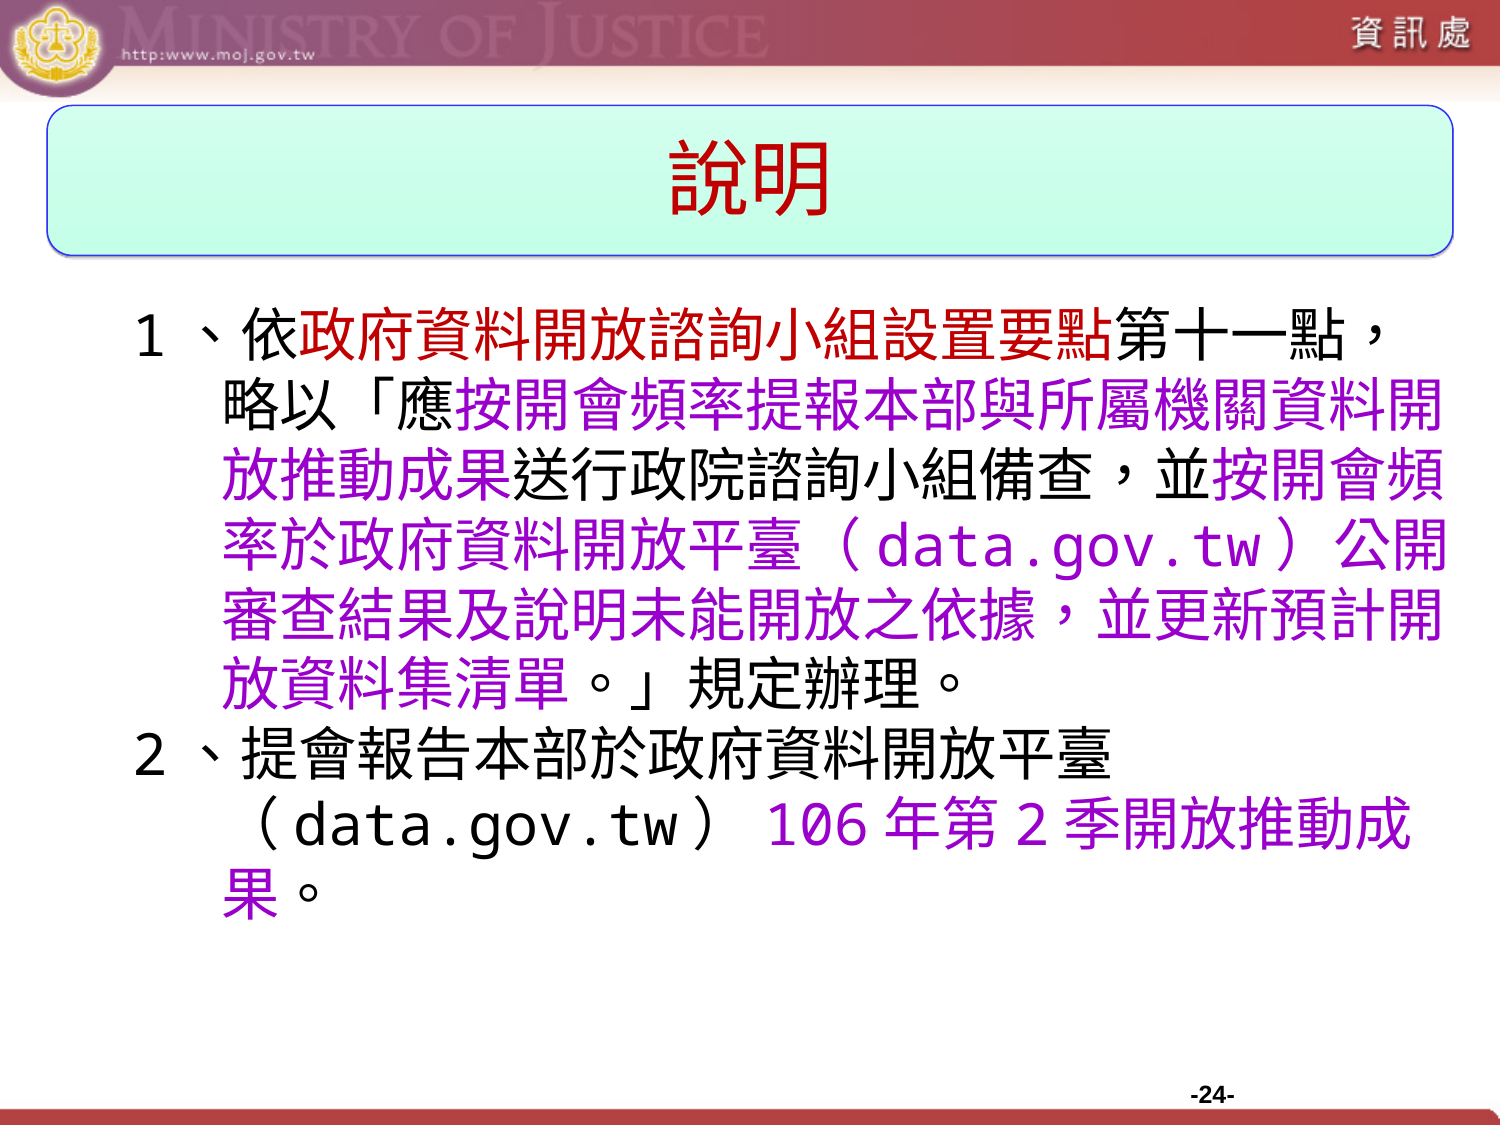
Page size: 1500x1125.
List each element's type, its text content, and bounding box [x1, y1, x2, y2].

list 1、依政府資料開放諮詢小組設置要點第十一點，略以「應按開會頻率提報本部與所屬機關資料開放推動成果送行政院諮詢小組備查，並按開會頻率於政府資料開放平臺（data.gov.tw）公開審查結果及說明未能開放之依據，並更新預計開放資料集清單。」規定辦理。 2、提會報告本部於政府資料開放平臺（data.gov.tw）106年第2季開放推動成果。 [29, 290, 1471, 1083]
text_box -24- [1175, 1070, 1488, 1109]
text_box [47, 105, 1453, 256]
text_box 說明 [54, 113, 1446, 248]
